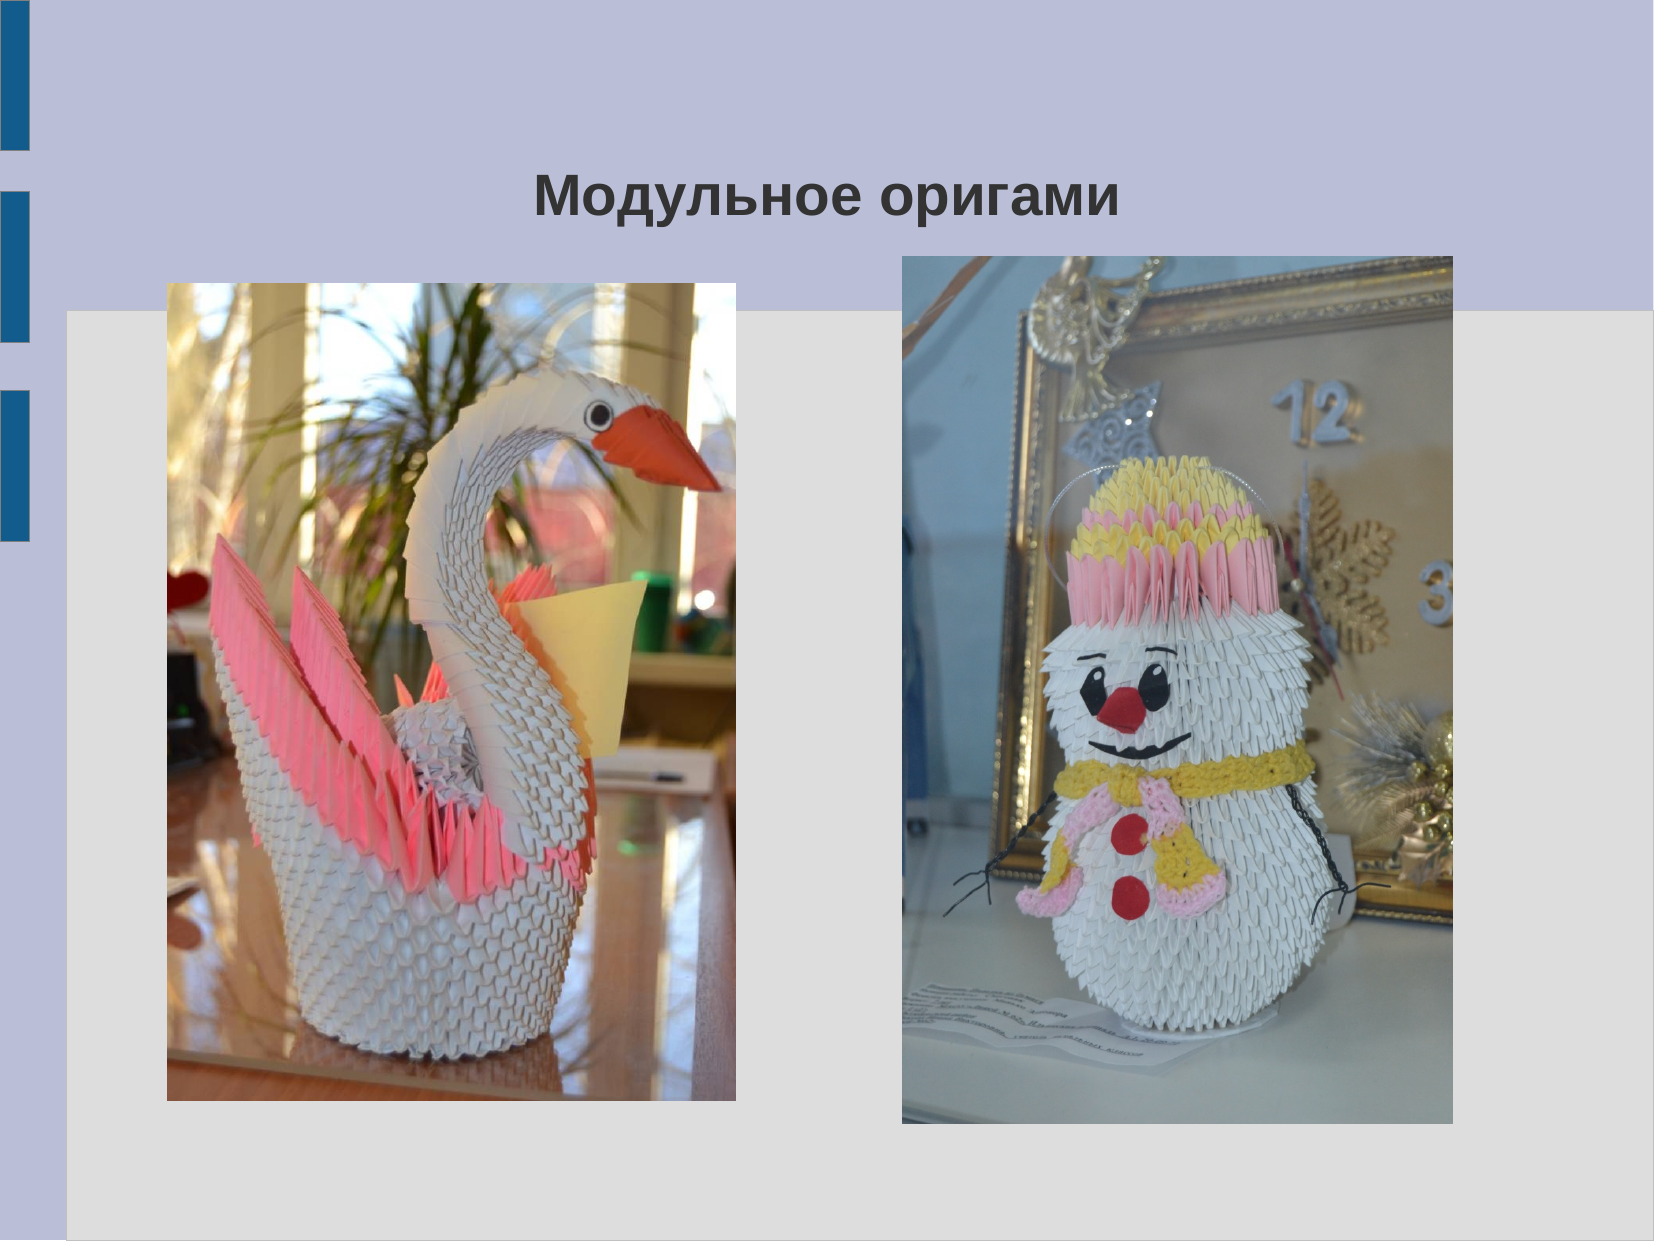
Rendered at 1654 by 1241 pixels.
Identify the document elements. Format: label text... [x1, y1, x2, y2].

title Модульное оригами [121, 91, 1534, 299]
picture [902, 256, 1453, 1124]
picture [167, 283, 736, 1101]
